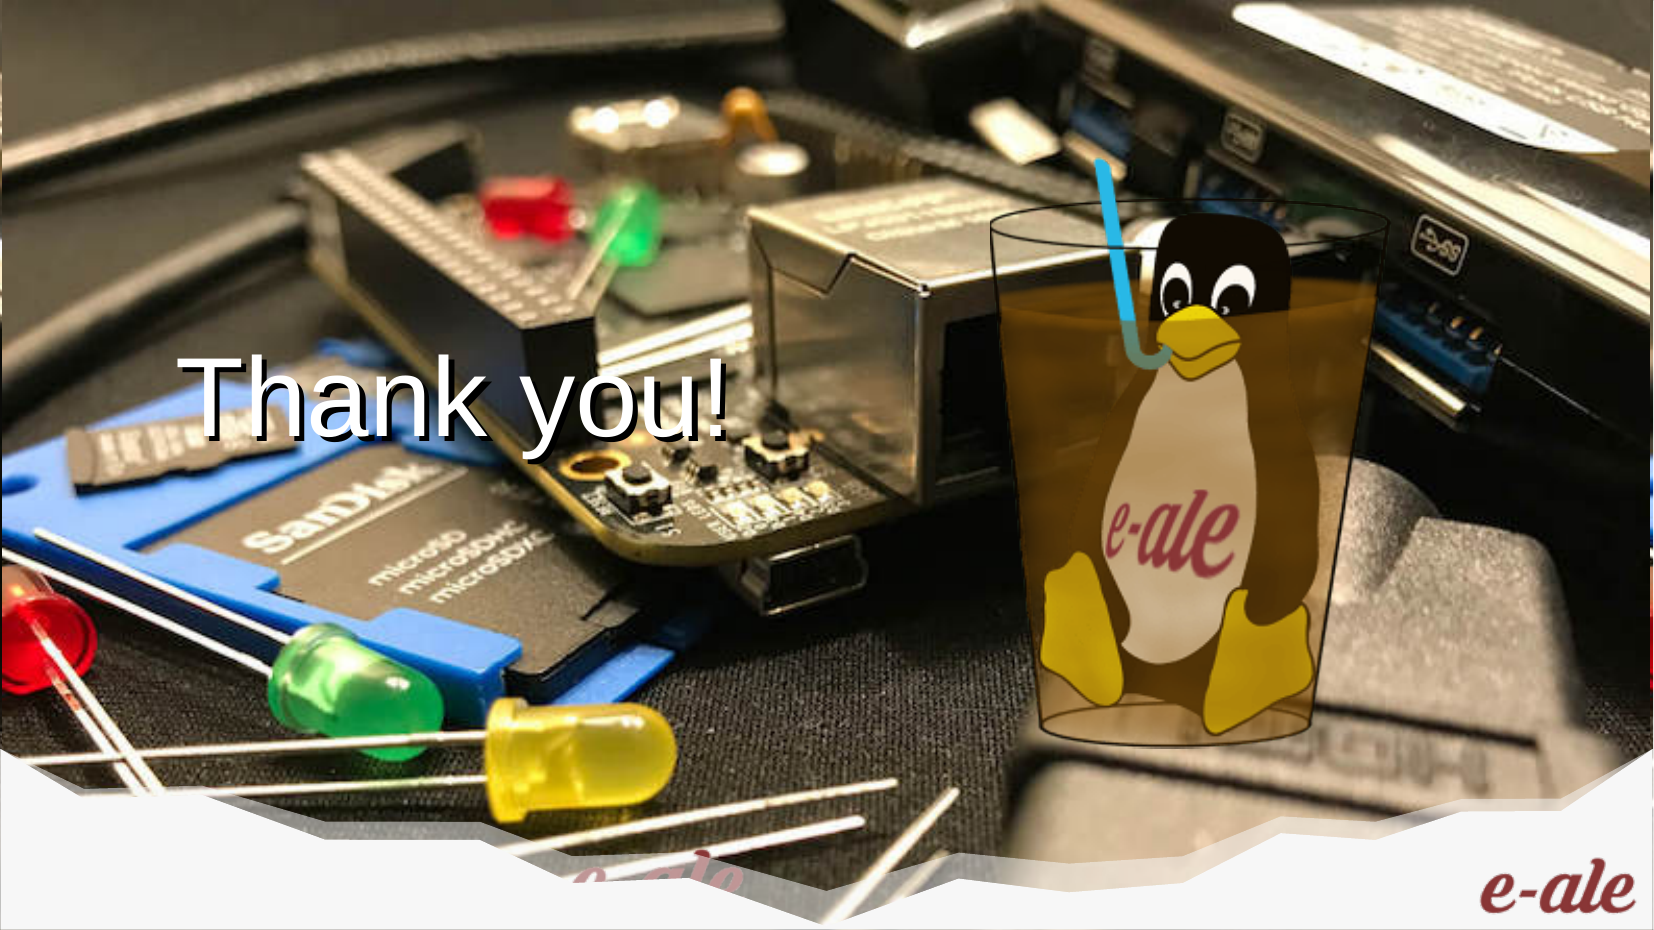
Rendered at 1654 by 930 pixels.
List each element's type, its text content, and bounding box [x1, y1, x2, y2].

subtitle Thank you! [82, 37, 826, 757]
picture [0, 0, 1654, 930]
